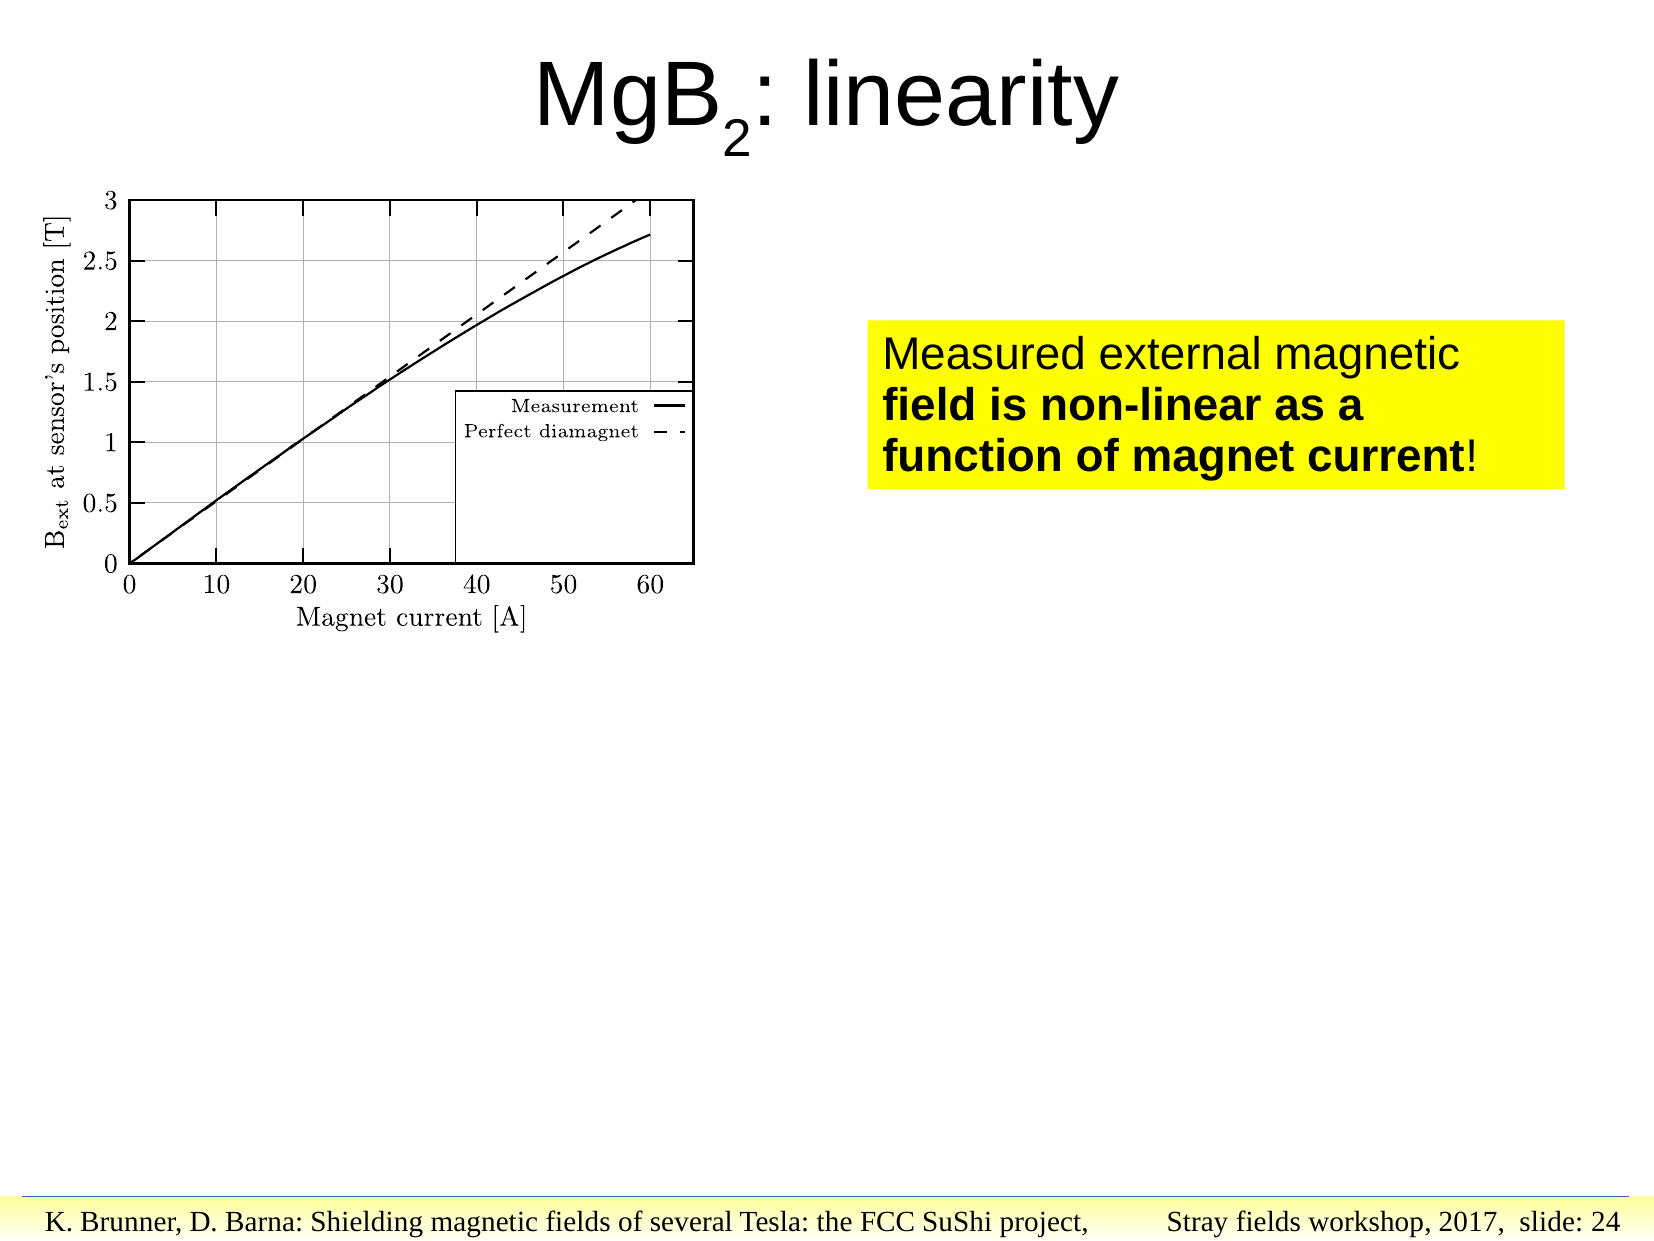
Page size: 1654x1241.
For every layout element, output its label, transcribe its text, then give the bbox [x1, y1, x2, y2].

title MgB2: linearity [50, 42, 1603, 168]
picture [33, 183, 706, 647]
text_box Measured external magnetic field is non-linear as a function of magnet current! [867, 320, 1565, 489]
